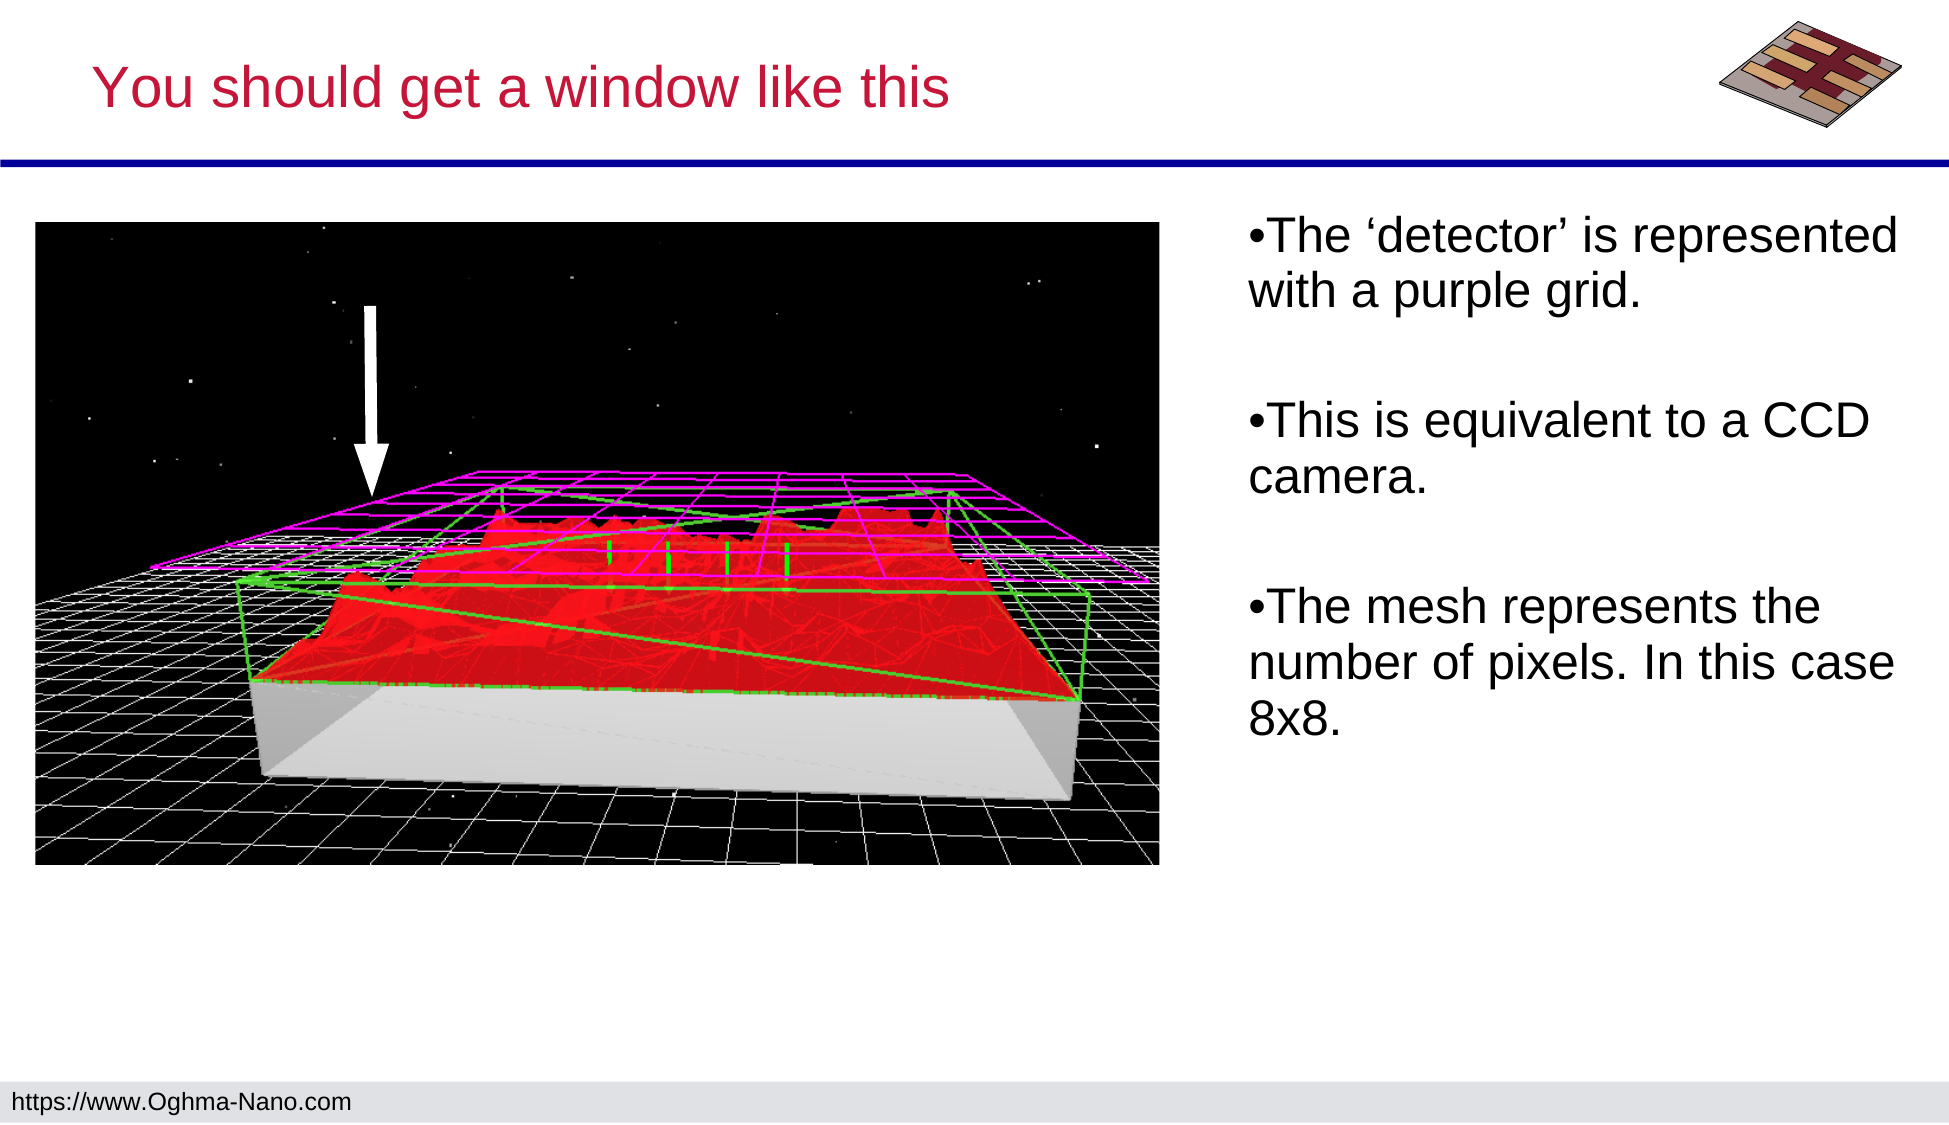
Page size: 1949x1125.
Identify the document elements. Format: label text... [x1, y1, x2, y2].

picture [35, 222, 1160, 865]
title You should get a window like this [76, 34, 1685, 140]
list The ‘detector’ is represented with a purple grid. This is equivalent to a CCD camera. The mesh represents the number of pixels. In this case 8x8. [1248, 206, 1920, 1044]
